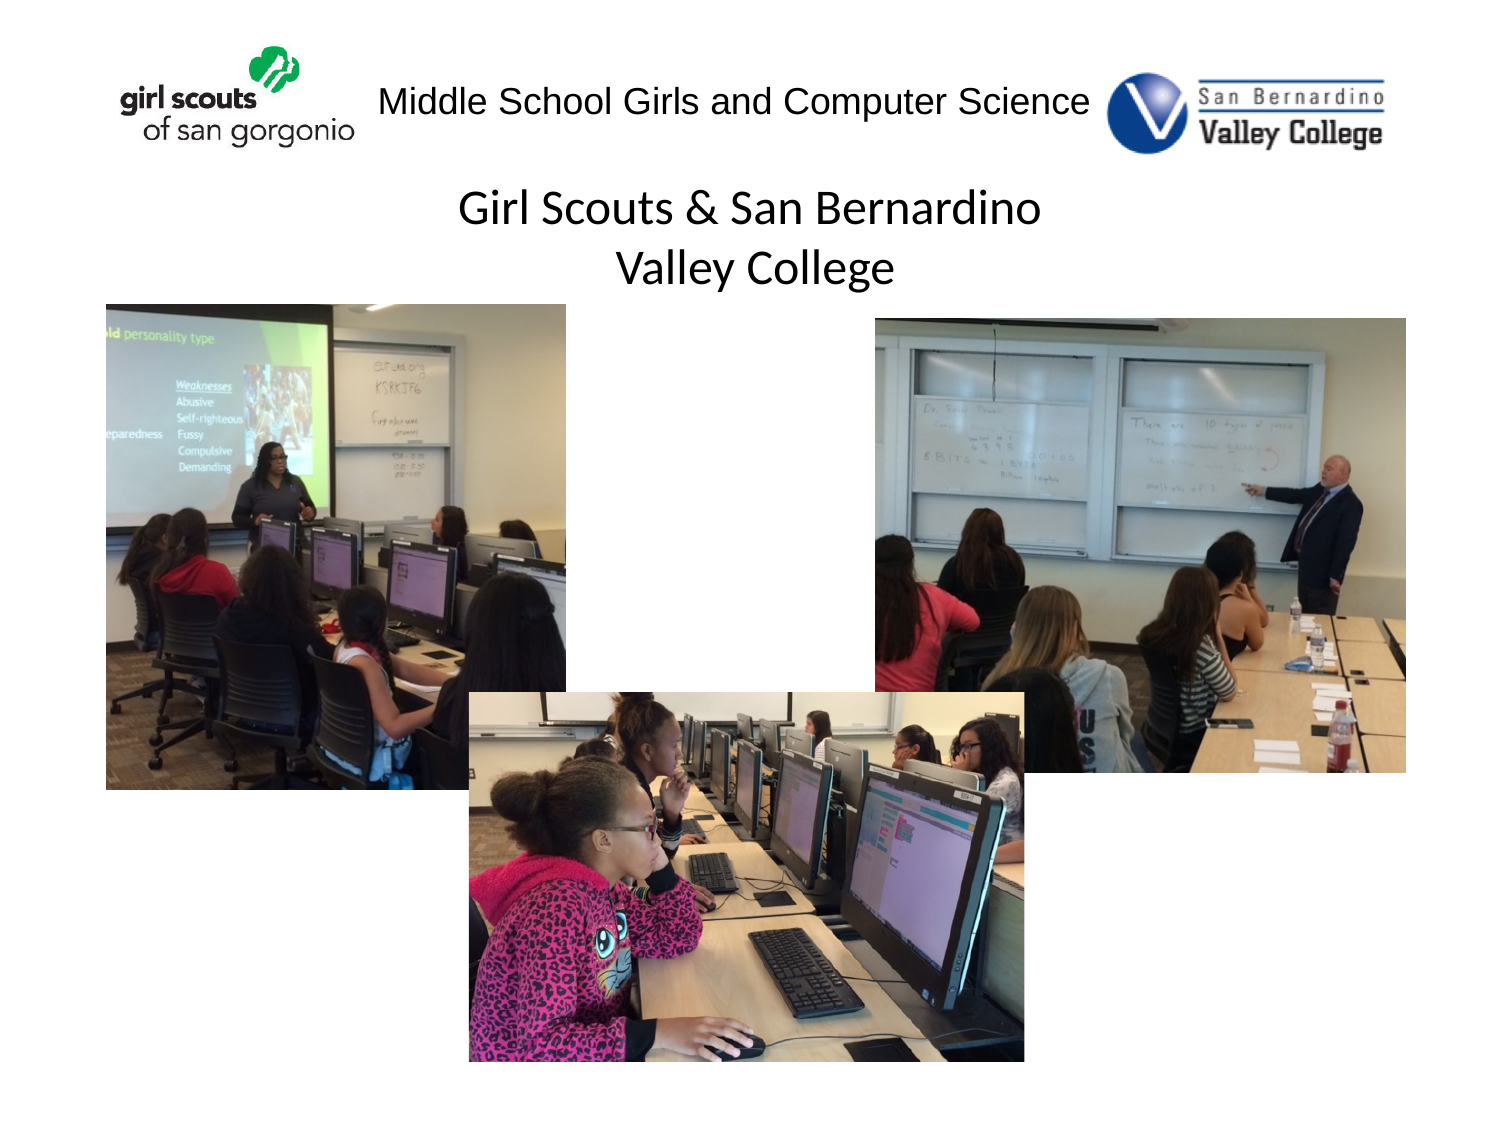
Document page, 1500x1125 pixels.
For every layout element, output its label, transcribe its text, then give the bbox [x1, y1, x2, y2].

picture [106, 304, 1406, 1062]
picture [1105, 67, 1388, 156]
picture [112, 44, 376, 156]
title Girl Scouts & San Bernardino Valley College [75, 167, 1425, 355]
